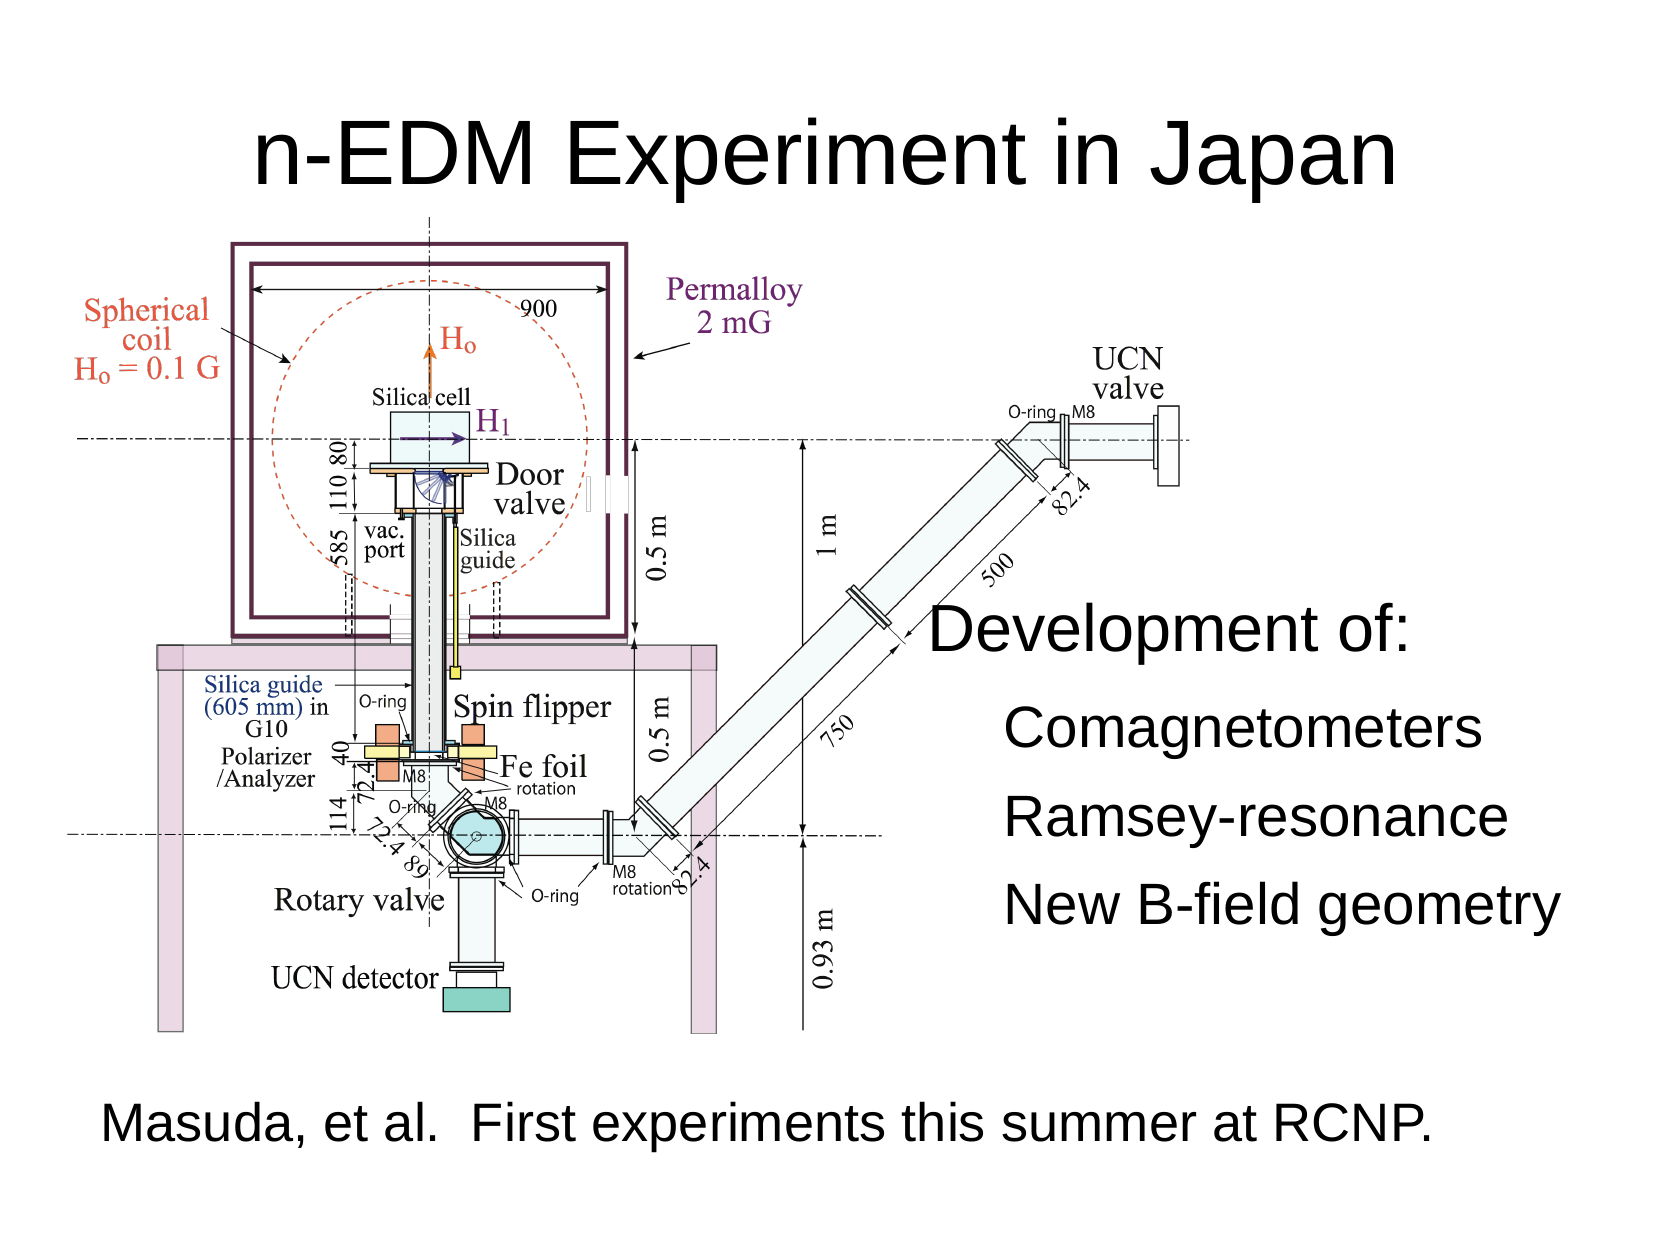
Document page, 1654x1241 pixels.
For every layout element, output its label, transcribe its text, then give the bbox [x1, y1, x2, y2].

list Development of: Comagnetometers Ramsey-resonance New B-field geometry [909, 590, 1625, 968]
title n-EDM Experiment in Japan [82, 56, 1571, 250]
list Masuda, et al. First experiments this summer at RCNP. [82, 1092, 1571, 1212]
picture [47, 207, 1217, 1034]
